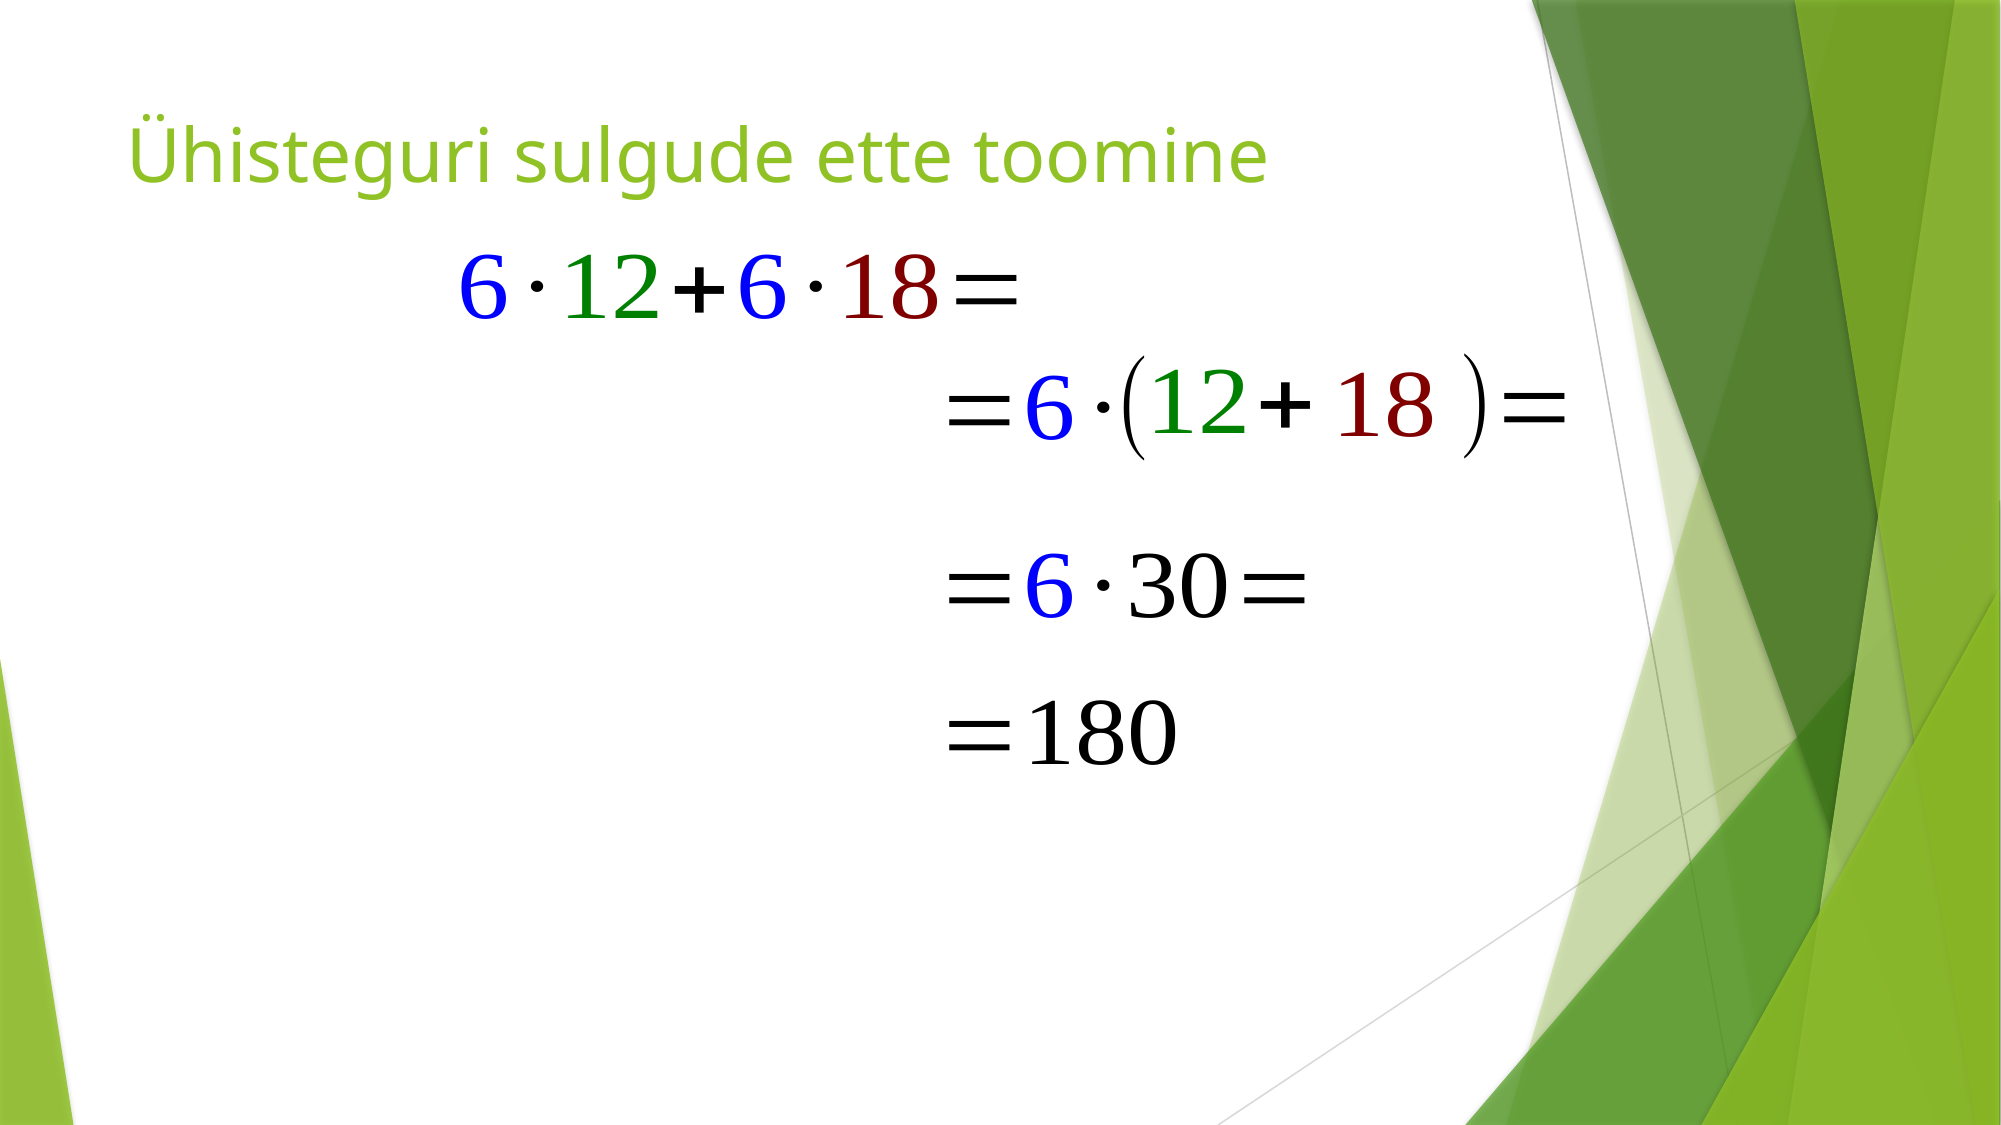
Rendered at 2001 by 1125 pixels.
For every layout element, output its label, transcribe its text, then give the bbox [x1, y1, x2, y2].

chart [446, 233, 1041, 340]
chart [915, 348, 1589, 467]
chart [914, 679, 1192, 786]
title Ühisteguri sulgude ette toomine [111, 99, 1522, 317]
chart [915, 531, 1330, 638]
